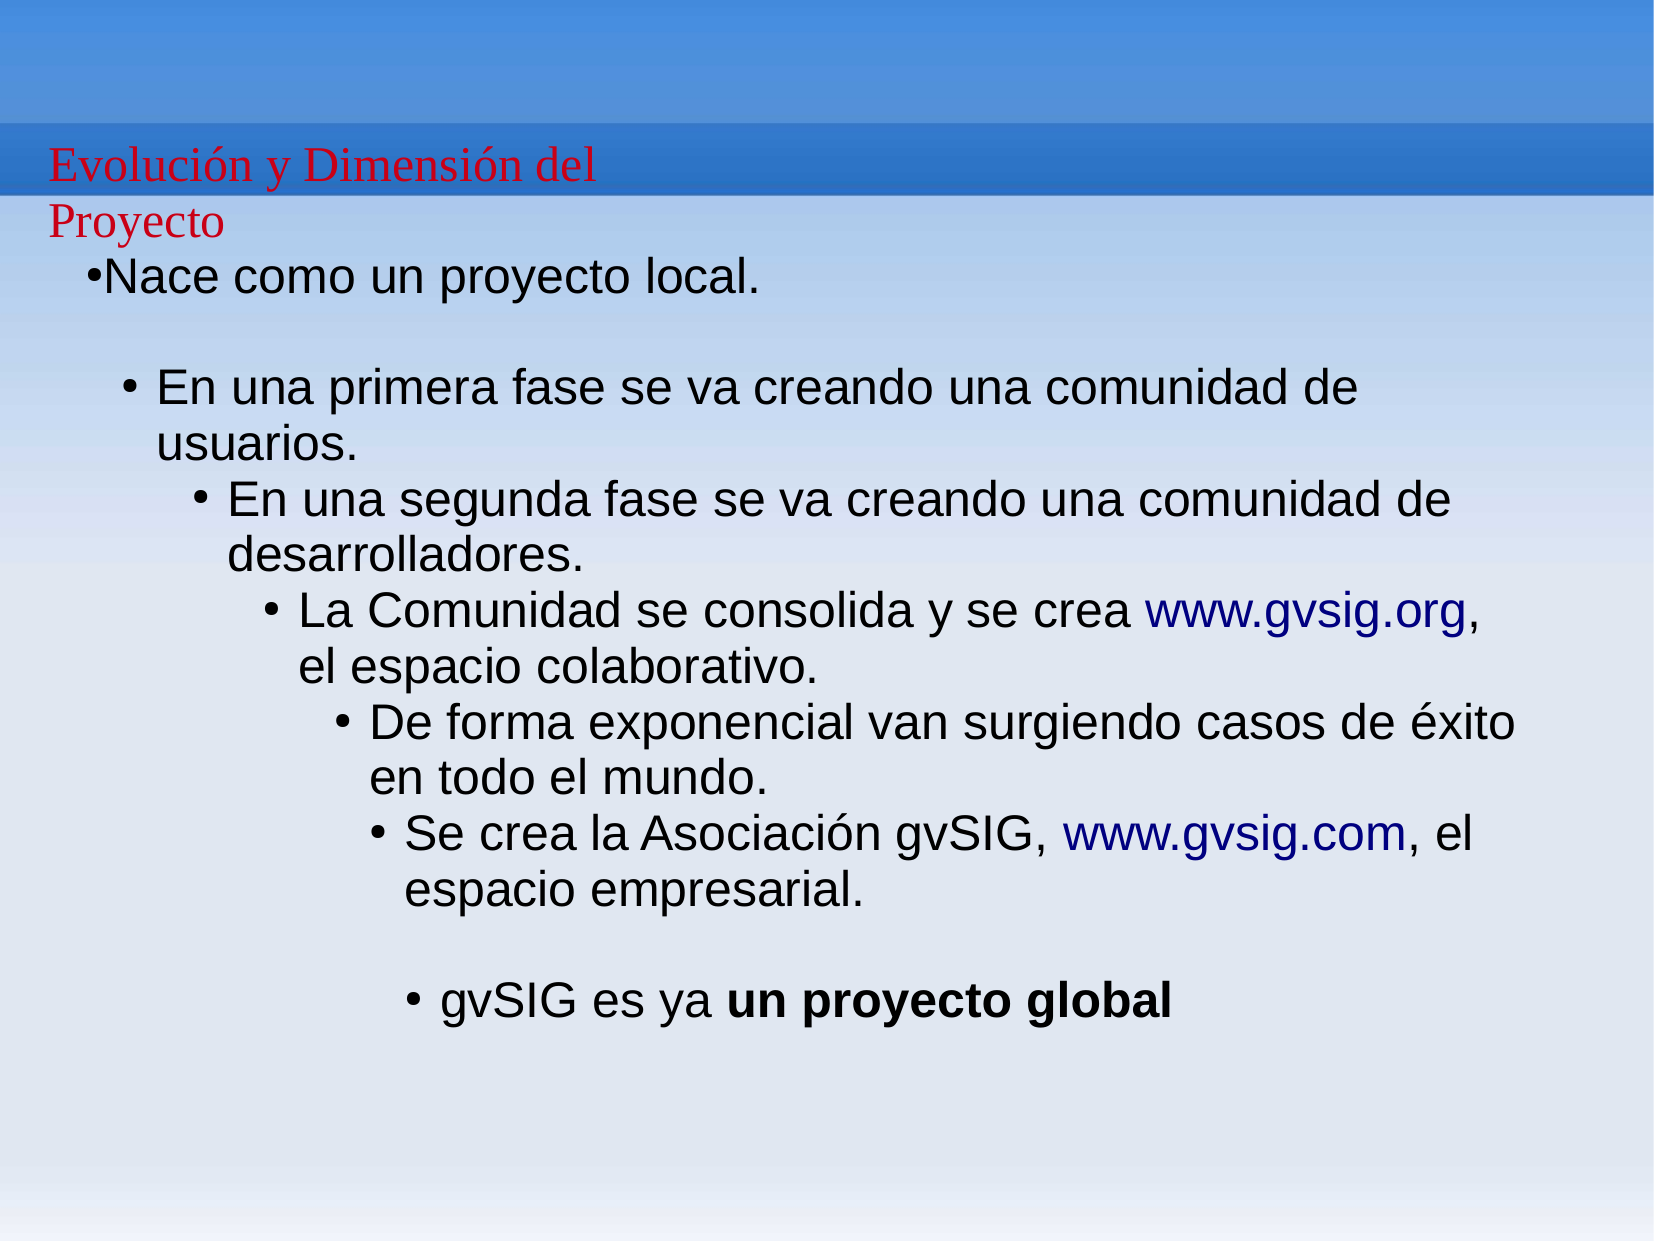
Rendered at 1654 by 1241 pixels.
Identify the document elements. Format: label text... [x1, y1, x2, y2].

picture [0, 0, 1654, 1241]
text_box Evolución y Dimensión del Proyecto [33, 129, 798, 206]
text_box Nace como un proyecto local. En una primera fase se va creando una comunidad de usuarios. En una segunda fase se va creando una comunidad de desarrolladores. La Comunidad se consolida y se crea www.gvsig.org, el espacio colaborativo. De forma exponencial van surgiendo casos de éxito en todo el mundo. Se crea la Asociación gvSIG, www.gvsig.com, el espacio empresarial. gvSIG es ya un proyecto global [70, 240, 1548, 1126]
